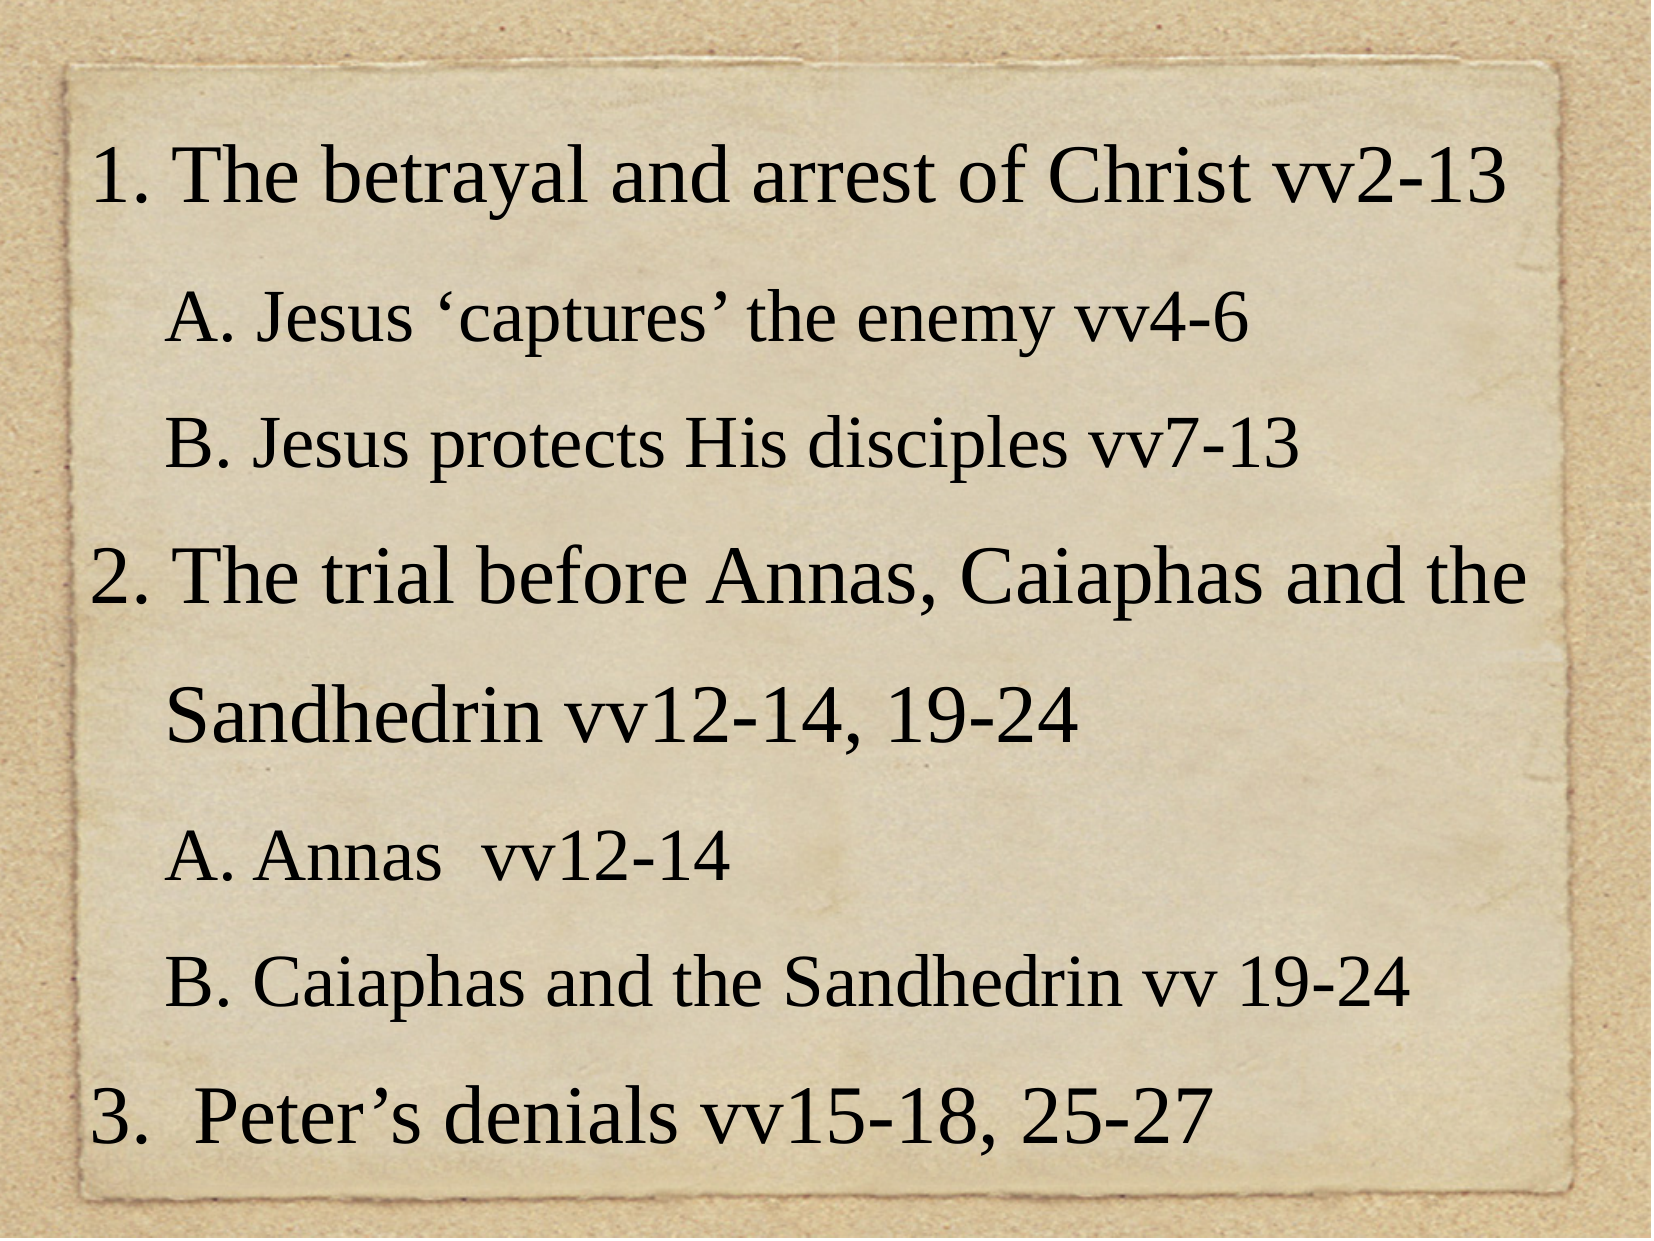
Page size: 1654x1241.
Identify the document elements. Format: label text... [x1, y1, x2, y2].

picture [0, 0, 1651, 1238]
text_box 1. The betrayal and arrest of Christ vv2-13 A. Jesus ‘captures’ the enemy vv4-6 B. Jesus protects His disciples vv7-13 2. The trial before Annas, Caiaphas and the Sandhedrin vv12-14, 19-24 A. Annas vv12-14 B. Caiaphas and the Sandhedrin vv 19-24 3. Peter’s denials vv15-18, 25-27 [75, 75, 1576, 1201]
